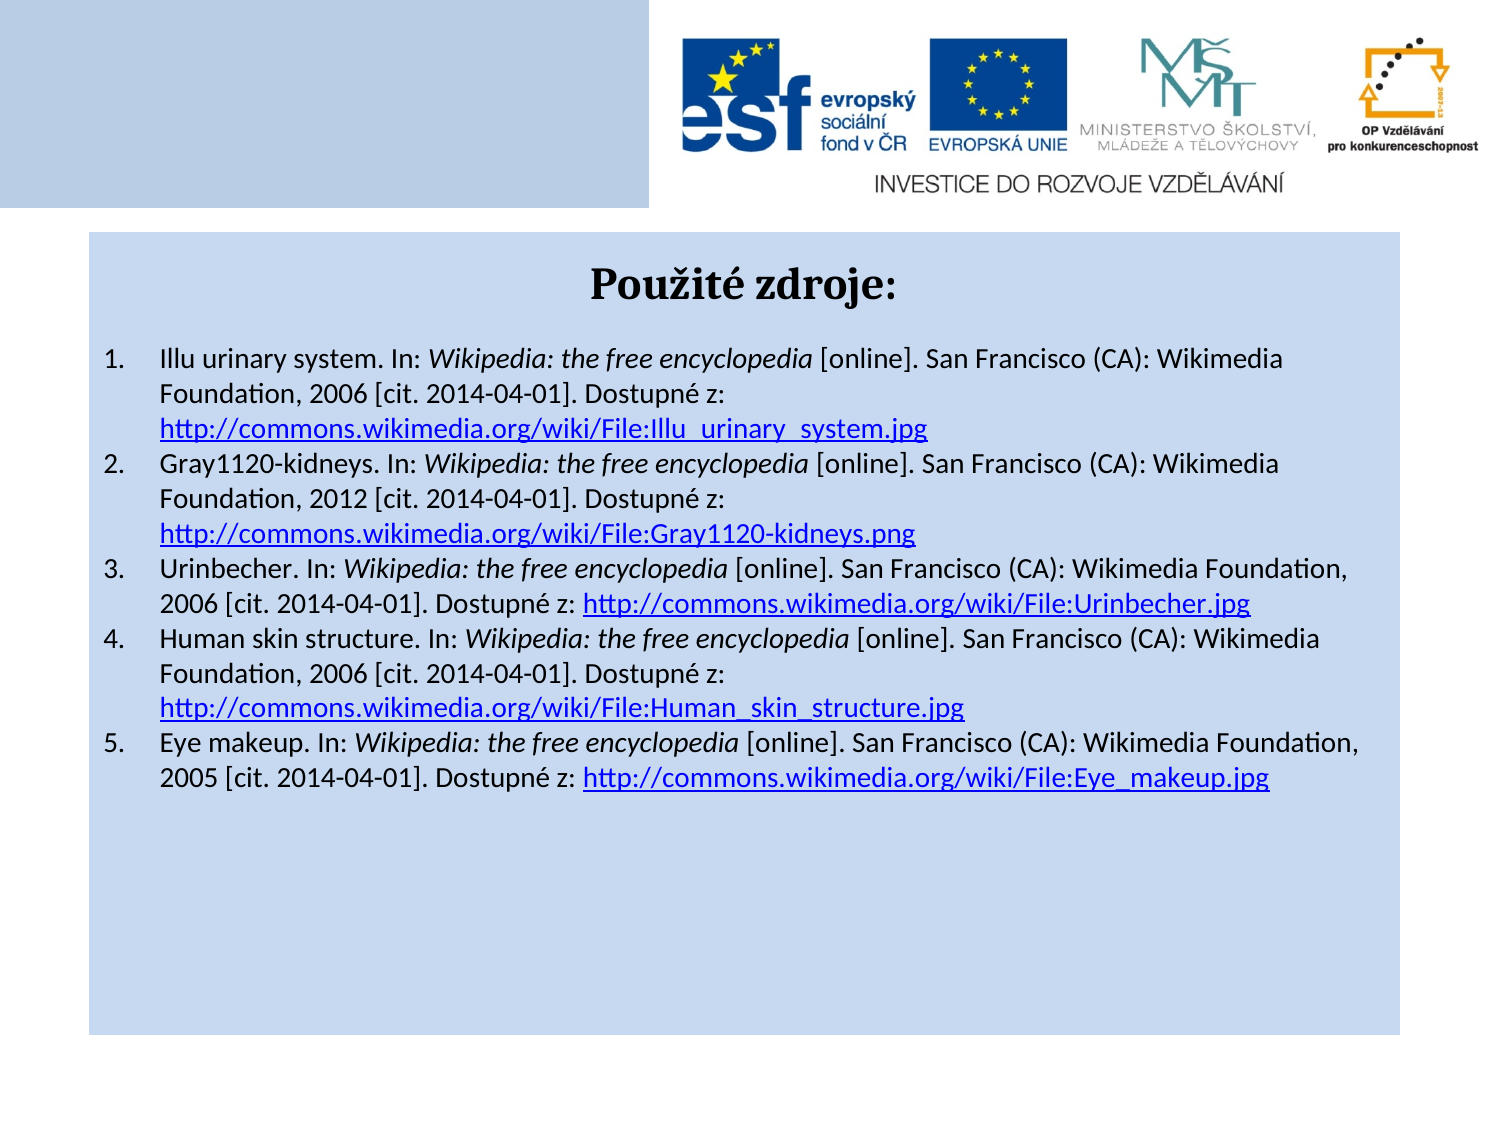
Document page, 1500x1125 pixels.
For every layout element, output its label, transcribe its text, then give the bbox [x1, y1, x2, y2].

picture [649, 0, 1500, 218]
table_header Použité zdroje: [89, 232, 1400, 332]
text_box [0, 0, 649, 208]
table_cell Illu urinary system. In: Wikipedia: the free encyclopedia [online]. San Francisco (CA): Wikimedia Foundation, 2006 [cit. 2014-04-01]. Dostupné z: http://commons.wikimedia.org/wiki/File:Illu_urinary_system.jpg Gray1120-kidneys. In: Wikipedia: the free encyclopedia [online]. San Francisco (CA): Wikimedia Foundation, 2012 [cit. 2014-04-01]. Dostupné z: http://commons.wikimedia.org/wiki/File:Gray1120-kidneys.png Urinbecher. In: Wikipedia: the free encyclopedia [online]. San Francisco (CA): Wikimedia Foundation, 2006 [cit. 2014-04-01]. Dostupné z: http://commons.wikimedia.org/wiki/File:Urinbecher.jpg Human skin structure. In: Wikipedia: the free encyclopedia [online]. San Francisco (CA): Wikimedia Foundation, 2006 [cit. 2014-04-01]. Dostupné z: http://commons.wikimedia.org/wiki/File:Human_skin_structure.jpg Eye makeup. In: Wikipedia: the free encyclopedia [online]. San Francisco (CA): Wikimedia Foundation, 2005 [cit. 2014-04-01]. Dostupné z: http://commons.wikimedia.org/wiki/File:Eye_makeup.jpg [89, 332, 1400, 1035]
